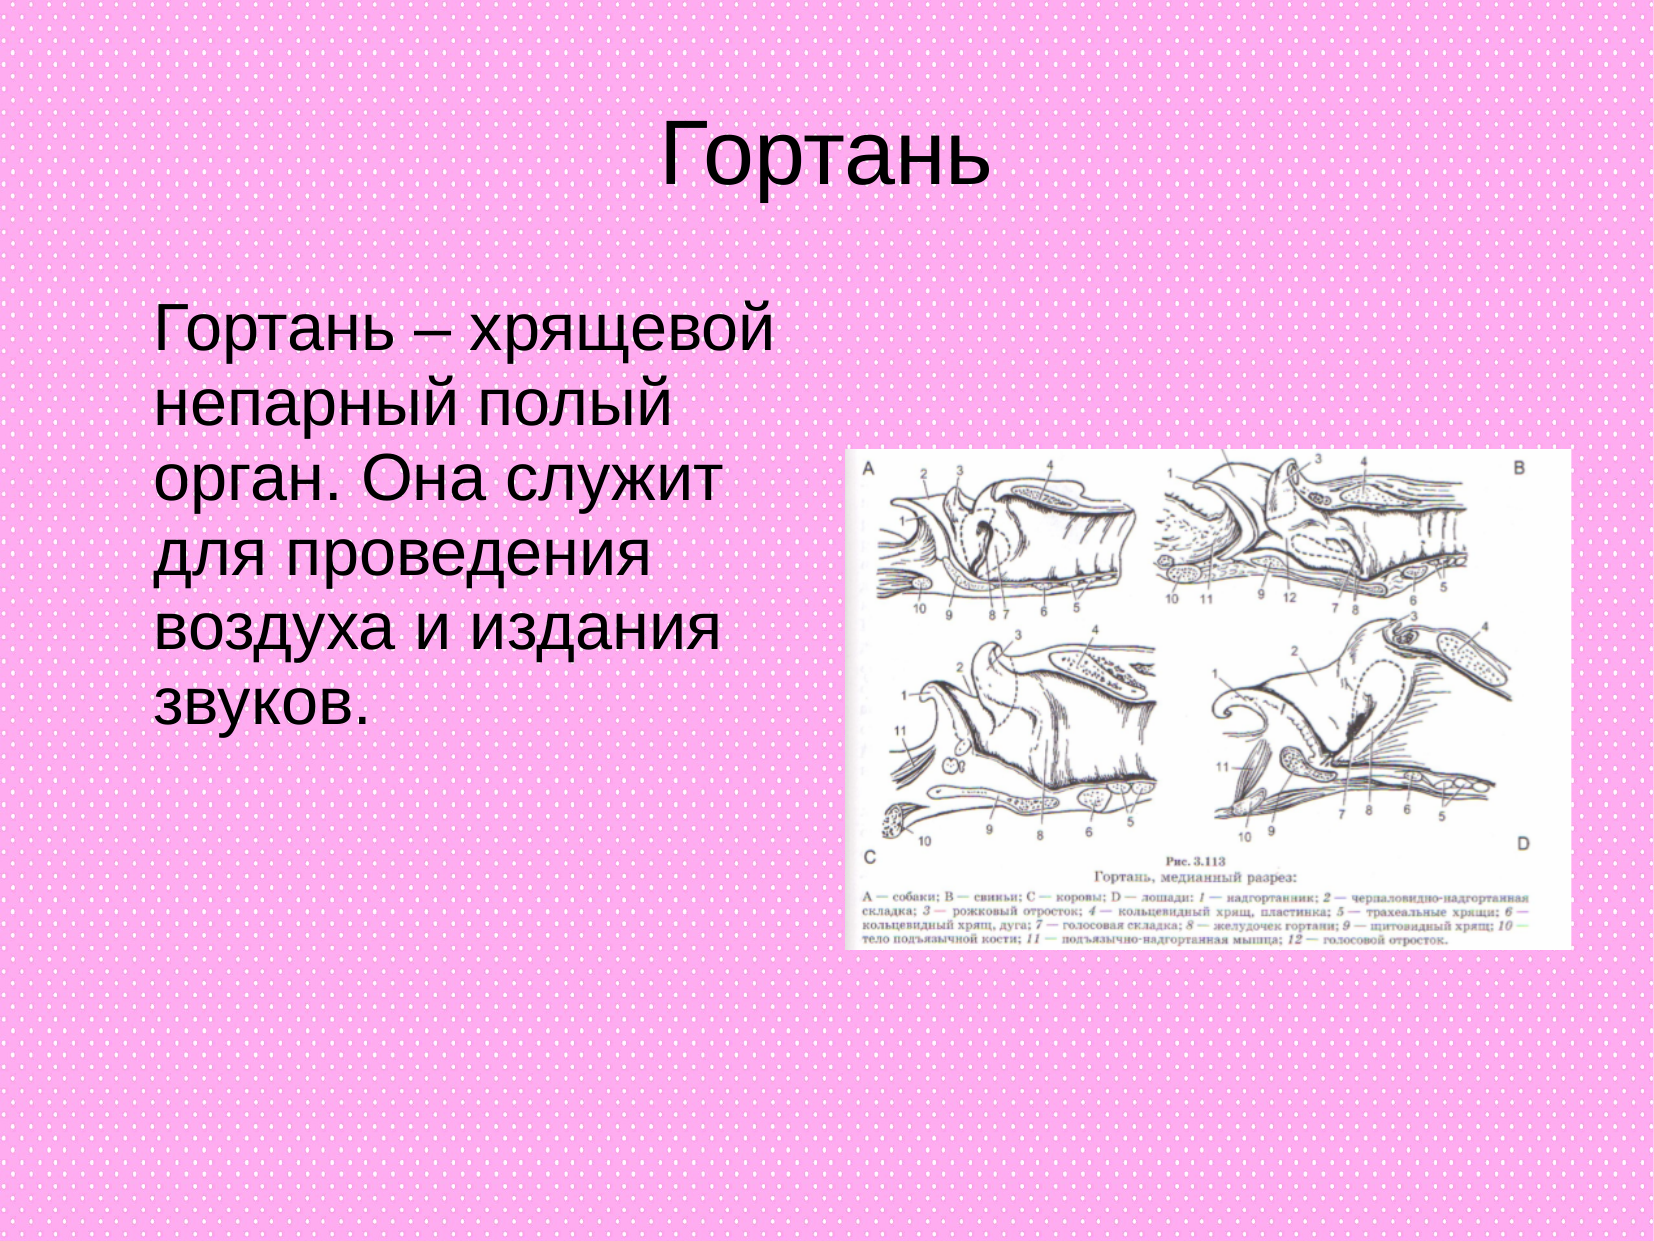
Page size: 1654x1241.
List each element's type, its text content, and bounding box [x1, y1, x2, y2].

picture [0, 0, 1654, 1241]
list Гортань – хрящевой непарный полый орган. Она служит для проведения воздуха и издания звуков. [82, 290, 809, 1109]
title Гортань [82, 49, 1571, 257]
